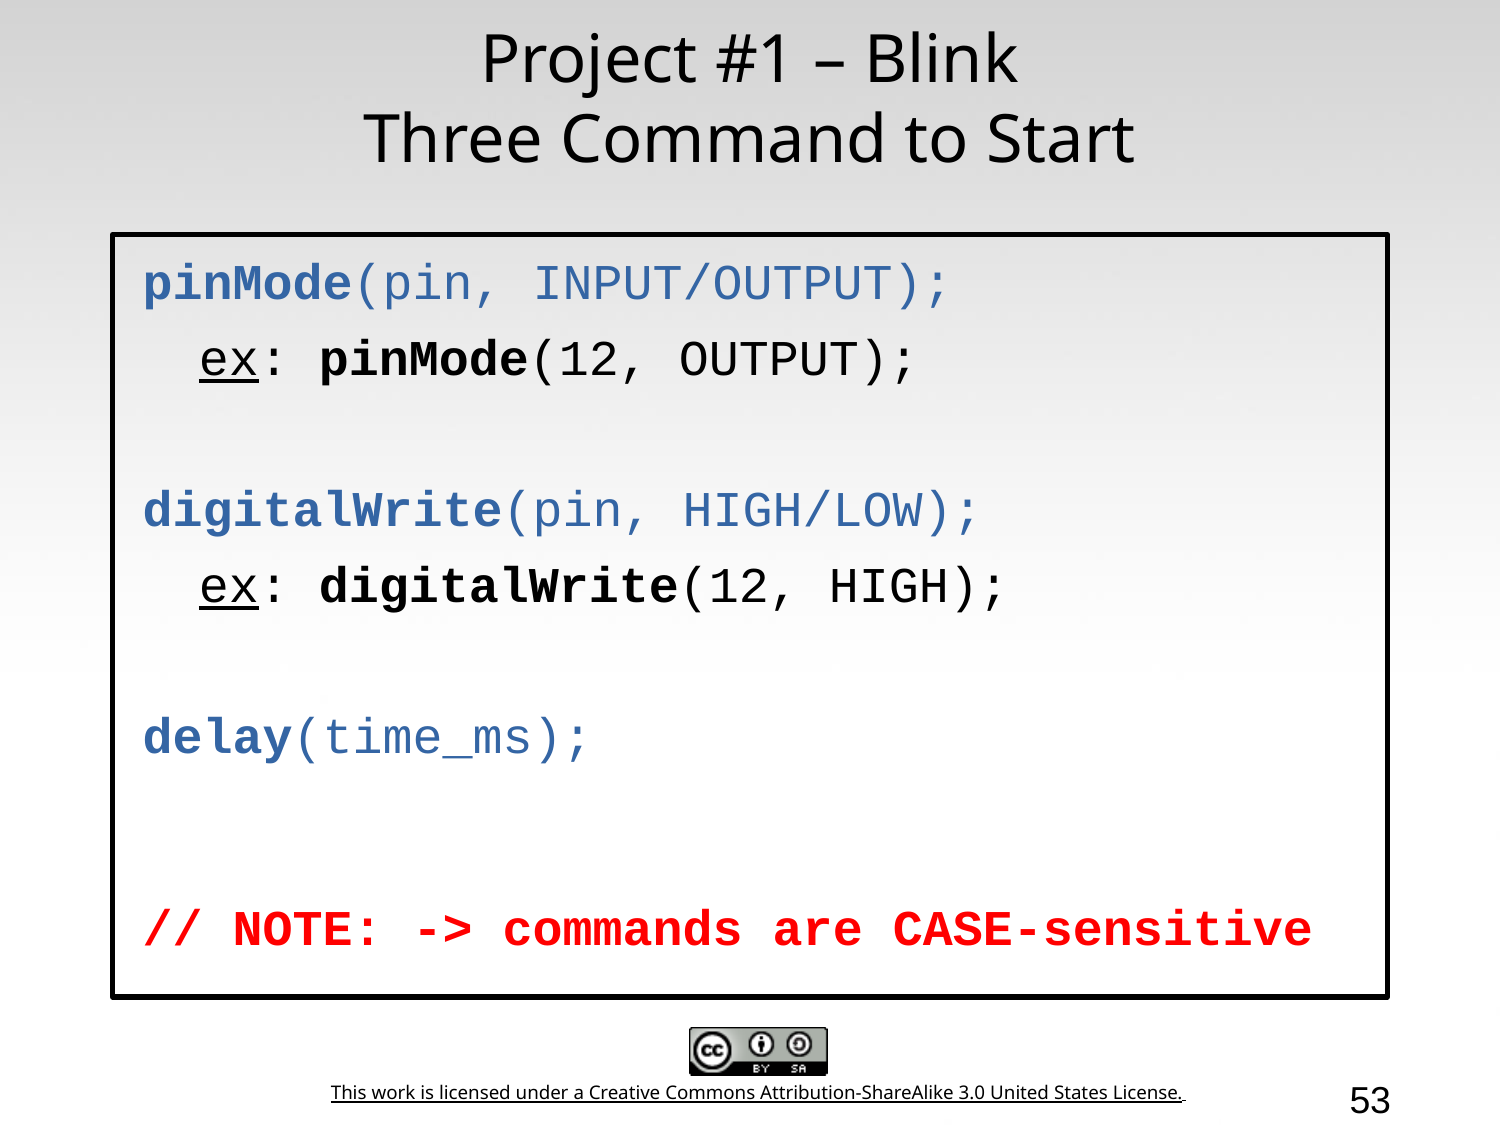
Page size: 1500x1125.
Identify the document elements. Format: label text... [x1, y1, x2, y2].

title Project #1 – Blink Three Command to Start [112, 2, 1388, 190]
picture [0, 0, 1500, 1125]
list pinMode(pin, INPUT/OUTPUT); ex: pinMode(12, OUTPUT); digitalWrite(pin, HIGH/LOW); ex: digitalWrite(12, HIGH); delay(time_ms); // NOTE: -> commands are CASE-sensitive [112, 234, 1388, 998]
